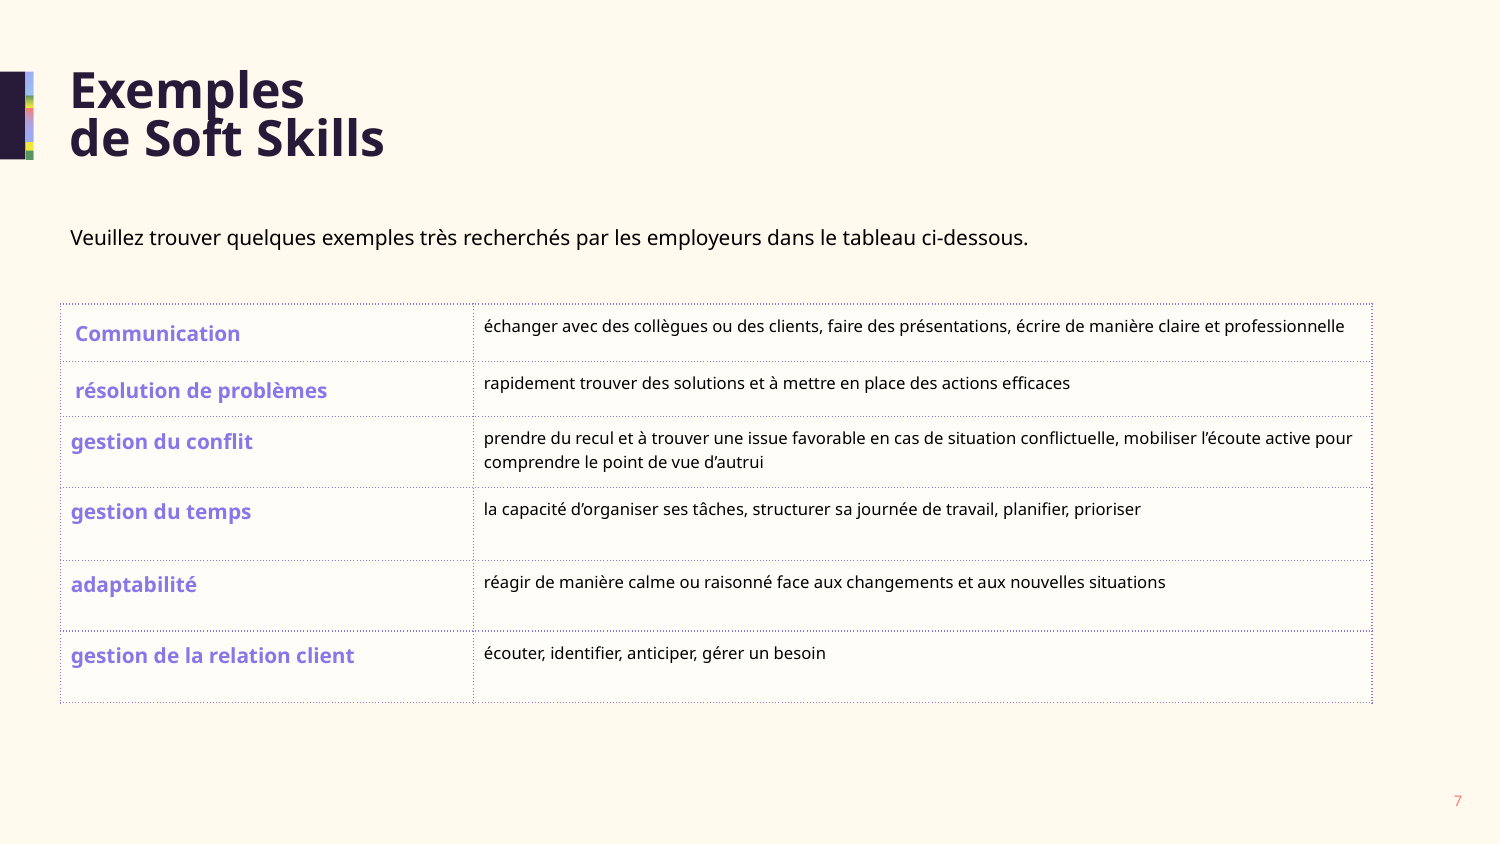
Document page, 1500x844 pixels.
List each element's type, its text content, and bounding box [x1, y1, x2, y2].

table_cell gestion du conflit [60, 417, 474, 487]
slide_number <number> [1442, 556, 1474, 844]
text_box Veuillez trouver quelques exemples très recherchés par les employeurs dans le tableau ci-dessous. [55, 209, 1241, 265]
table_cell résolution de problèmes [60, 361, 474, 417]
picture [15, 66, 44, 166]
table_header échanger avec des collègues ou des clients, faire des présentations, écrire de manière claire et professionnelle [474, 304, 1372, 361]
table_cell gestion de la relation client [60, 631, 474, 703]
table_cell la capacité d’organiser ses tâches, structurer sa journée de travail, planifier, prioriser [474, 487, 1372, 560]
title Exemples de Soft Skills [70, 70, 1418, 212]
table_cell rapidement trouver des solutions et à mettre en place des actions efficaces [474, 361, 1372, 417]
table_cell adaptabilité [60, 560, 474, 631]
table_cell gestion du temps [60, 487, 474, 560]
table_cell réagir de manière calme ou raisonné face aux changements et aux nouvelles situations [474, 560, 1372, 631]
table_header Communication [60, 304, 474, 361]
table_cell écouter, identifier, anticiper, gérer un besoin [474, 631, 1372, 703]
table_cell prendre du recul et à trouver une issue favorable en cas de situation conflictuelle, mobiliser l’écoute active pour comprendre le point de vue d’autrui [474, 417, 1372, 487]
